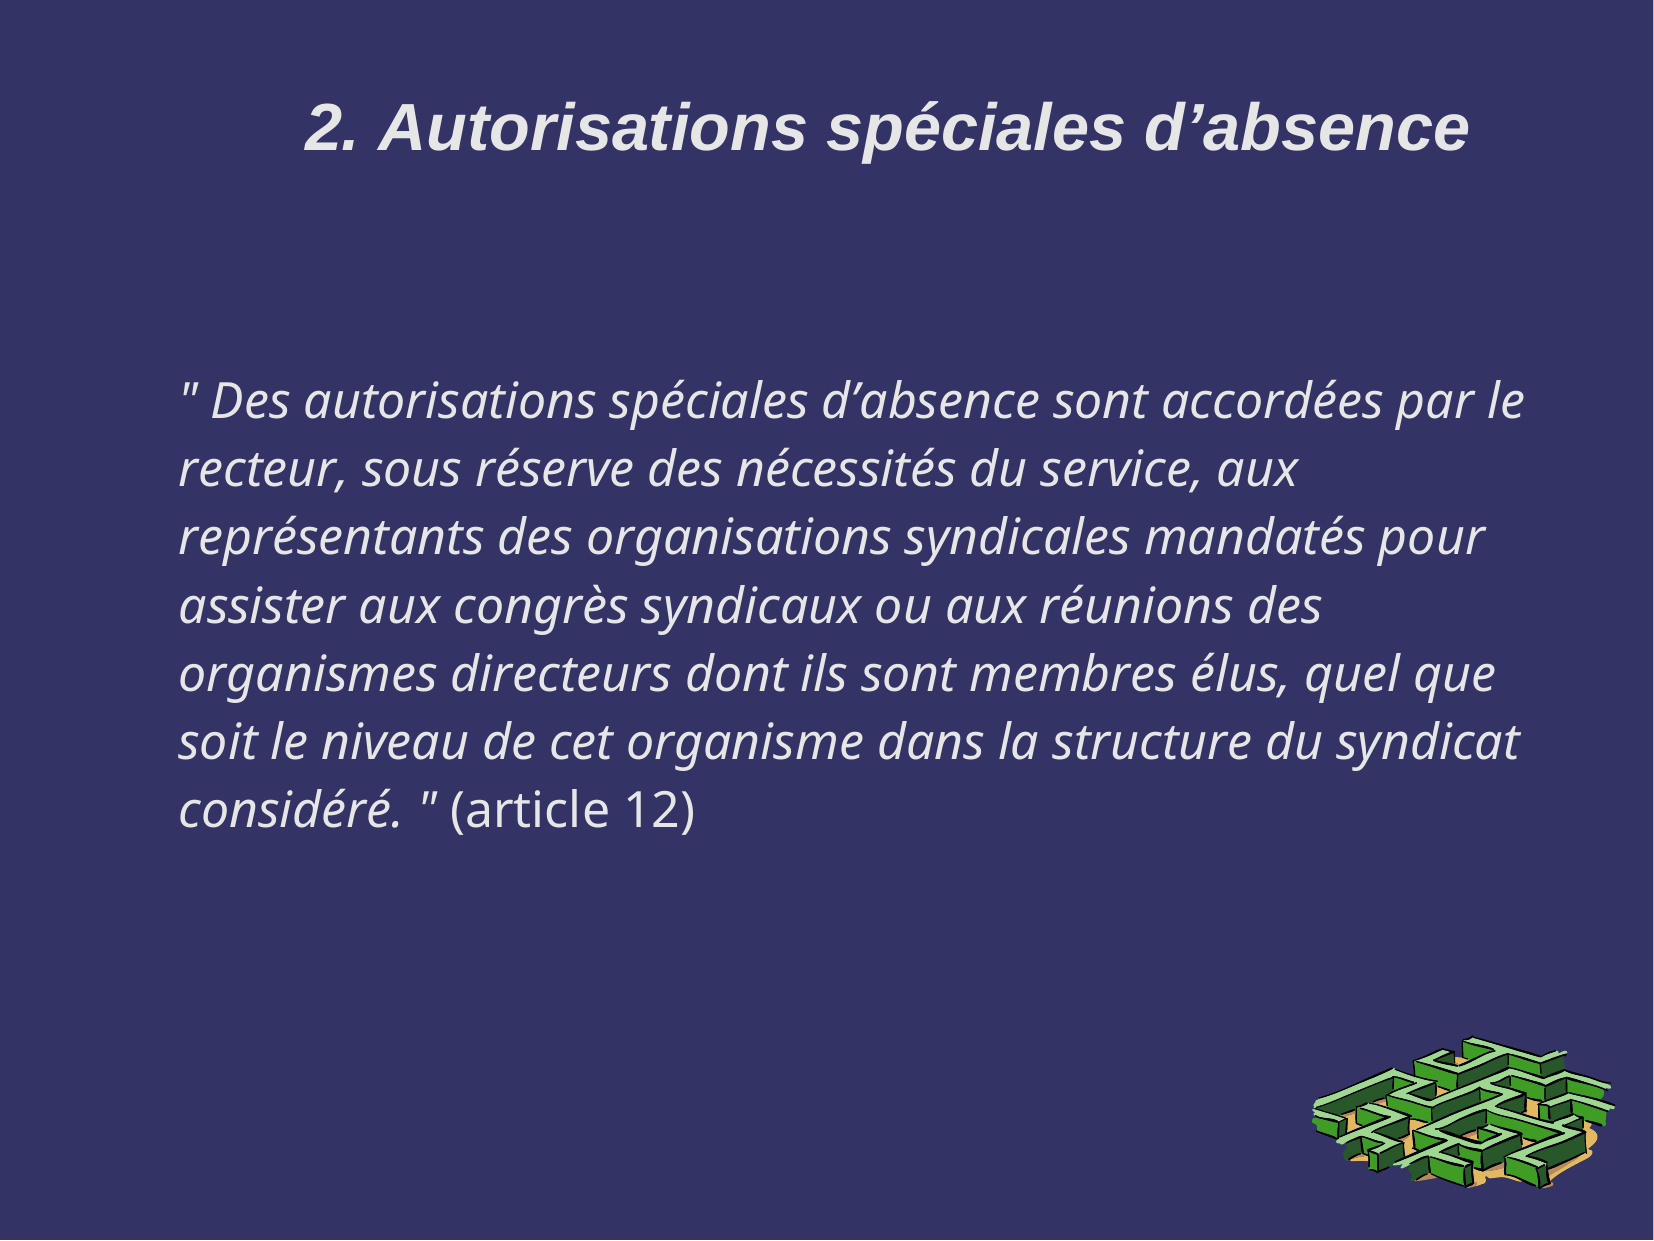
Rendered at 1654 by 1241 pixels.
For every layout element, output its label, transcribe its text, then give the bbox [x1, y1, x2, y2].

title 2. Autorisations spéciales d’absence [121, 26, 1534, 219]
list " Des autorisations spéciales d’absence sont accordées par le recteur, sous réserve des nécessités du service, aux représentants des organisations syndicales mandatés pour assister aux congrès syndicaux ou aux réunions des organismes directeurs dont ils sont membres élus, quel que soit le niveau de cet organisme dans la structure du syndicat considéré. " (article 12) [178, 364, 1570, 854]
